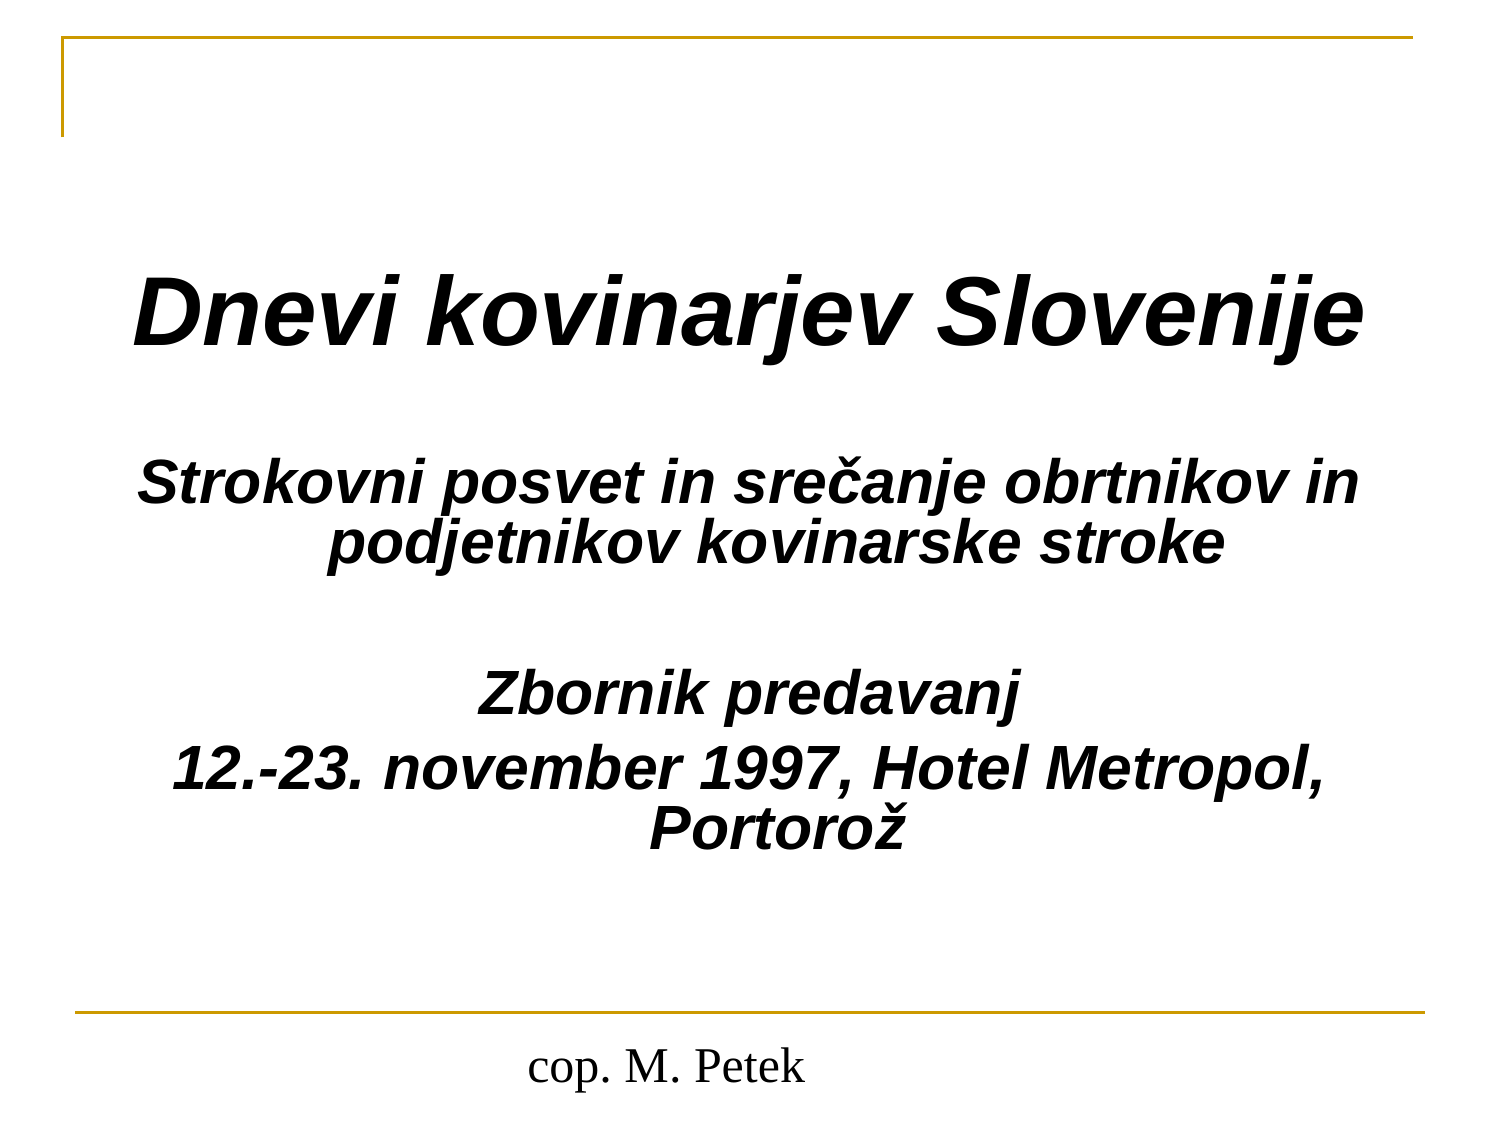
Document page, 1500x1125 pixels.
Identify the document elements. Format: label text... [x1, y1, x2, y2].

list Dnevi kovinarjev Slovenije Strokovni posvet in srečanje obrtnikov in podjetnikov kovinarske stroke Zbornik predavanj 12.-23. november 1997, Hotel Metropol, Portorož [75, 262, 1426, 1006]
